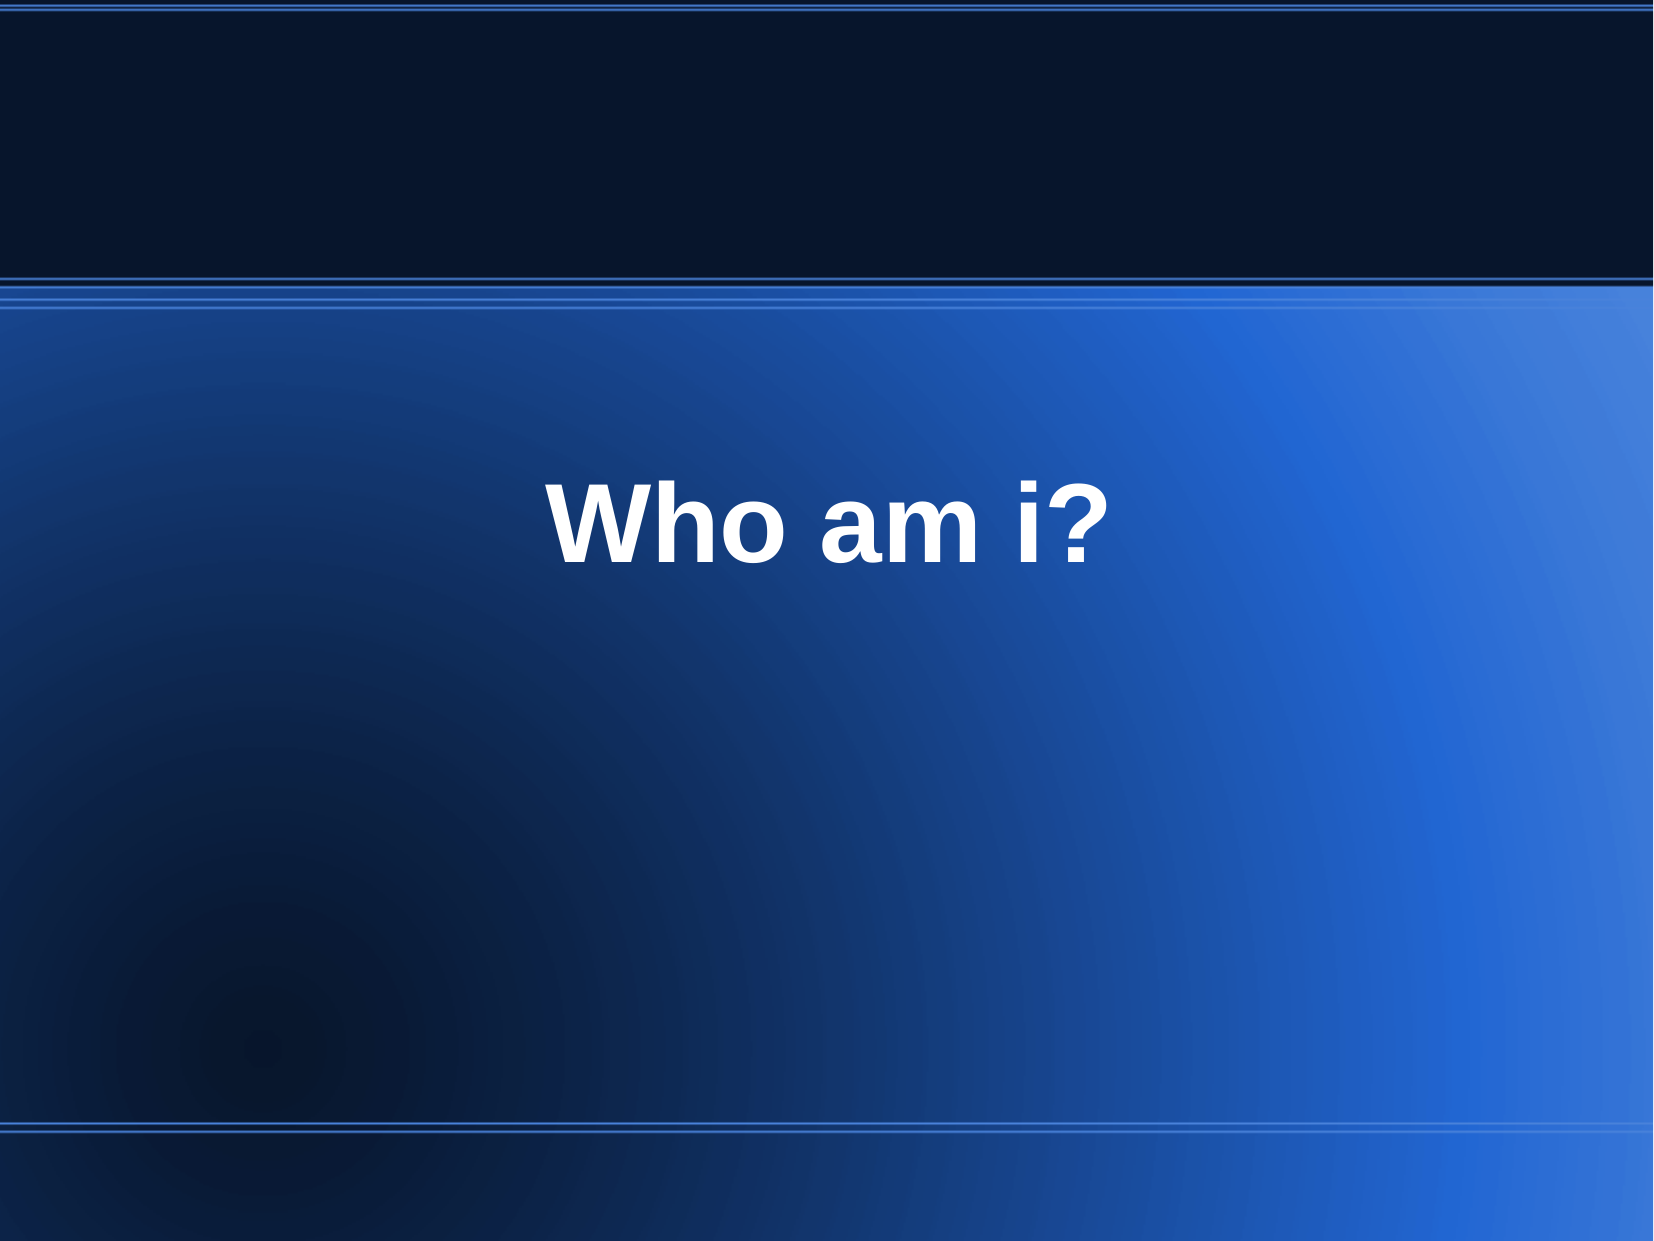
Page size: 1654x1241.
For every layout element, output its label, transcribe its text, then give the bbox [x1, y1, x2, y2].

picture [0, 0, 1654, 1241]
title Who am i? [123, 419, 1536, 627]
